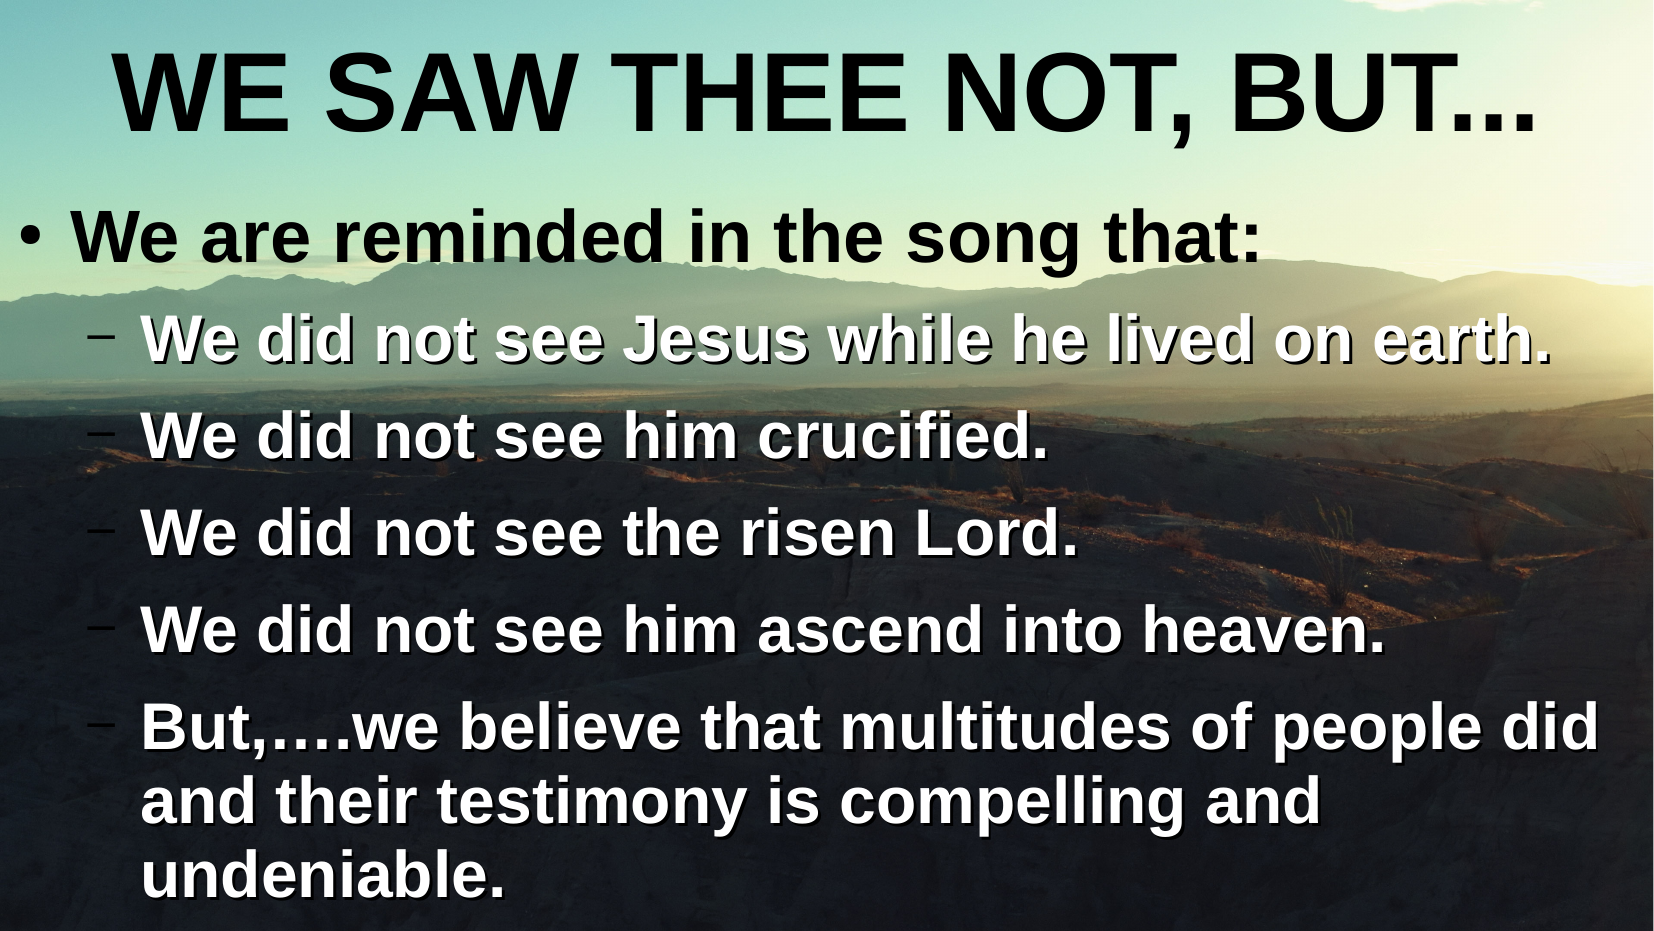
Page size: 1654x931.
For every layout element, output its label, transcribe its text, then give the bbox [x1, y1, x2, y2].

picture [0, 0, 1654, 931]
list We are reminded in the song that: We did not see Jesus while he lived on earth. We did not see him crucified. We did not see the risen Lord. We did not see him ascend into heaven. But,….we believe that multitudes of people did and their testimony is compelling and undeniable. [0, 195, 1651, 916]
title WE SAW THEE NOT, BUT... [82, 15, 1571, 171]
